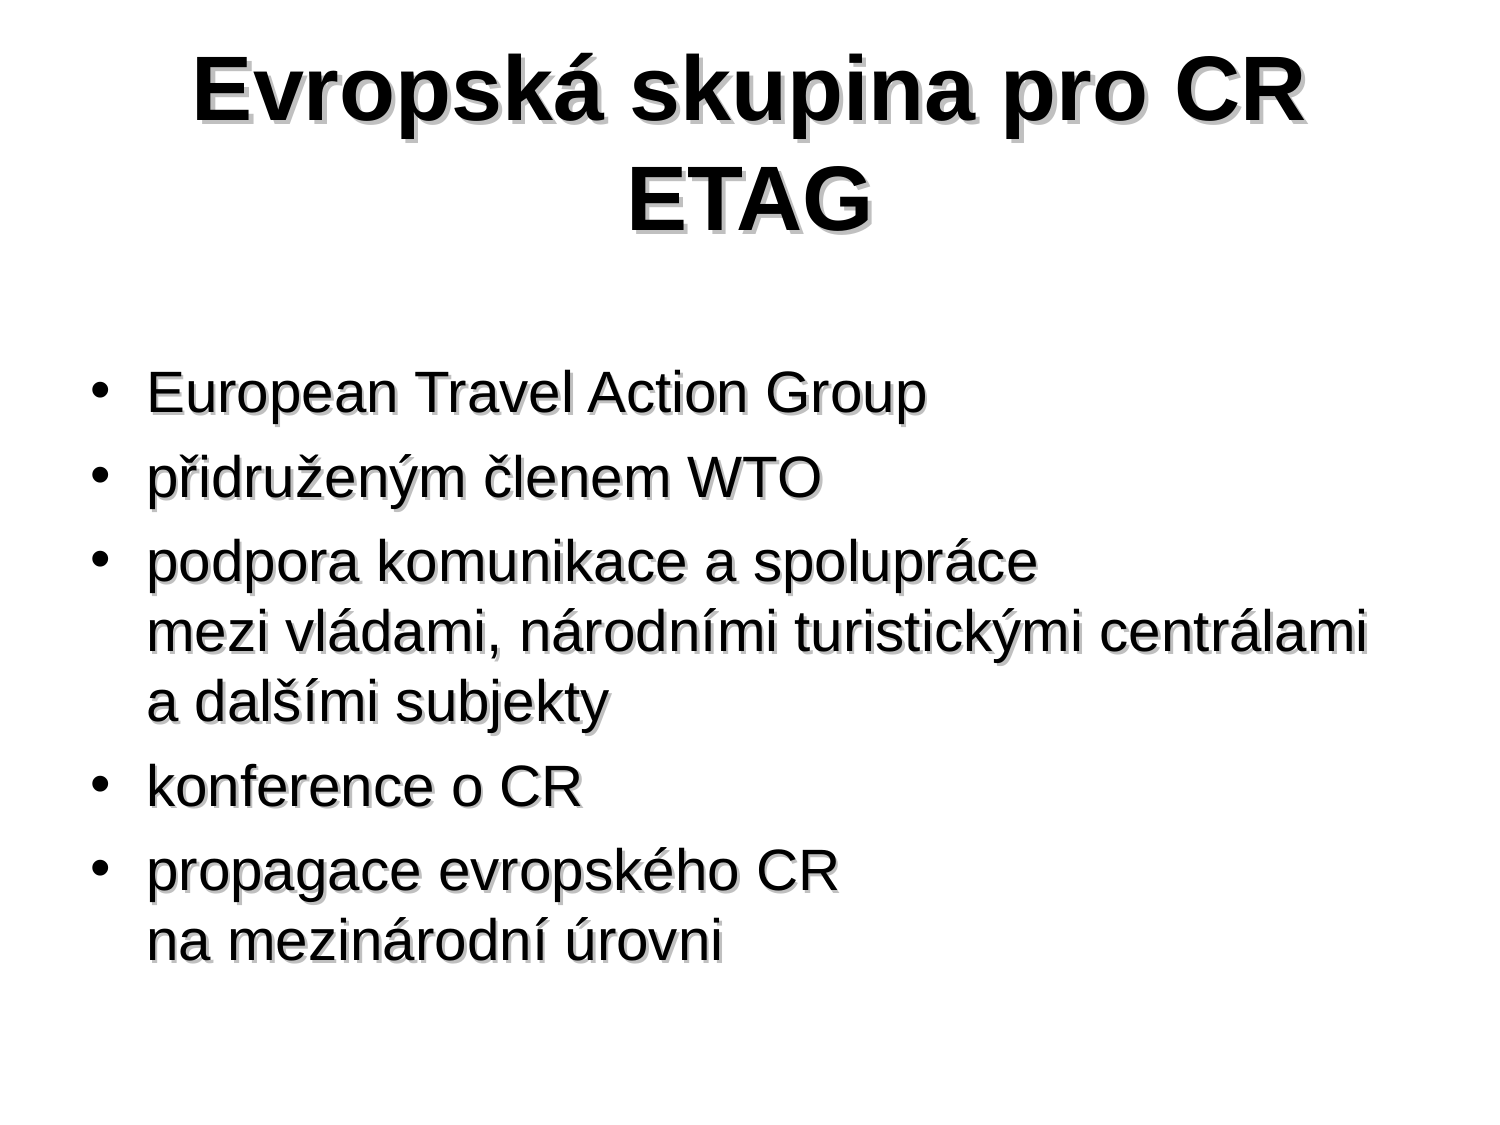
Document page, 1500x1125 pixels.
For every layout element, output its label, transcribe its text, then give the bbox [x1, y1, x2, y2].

list European Travel Action Group přidruženým členem WTO podpora komunikace a spolupráce mezi vládami, národními turistickými centrálami a dalšími subjekty konference o CR propagace evropského CR na mezinárodní úrovni [75, 262, 1426, 1006]
title Evropská skupina pro CR ETAG [75, 21, 1426, 257]
